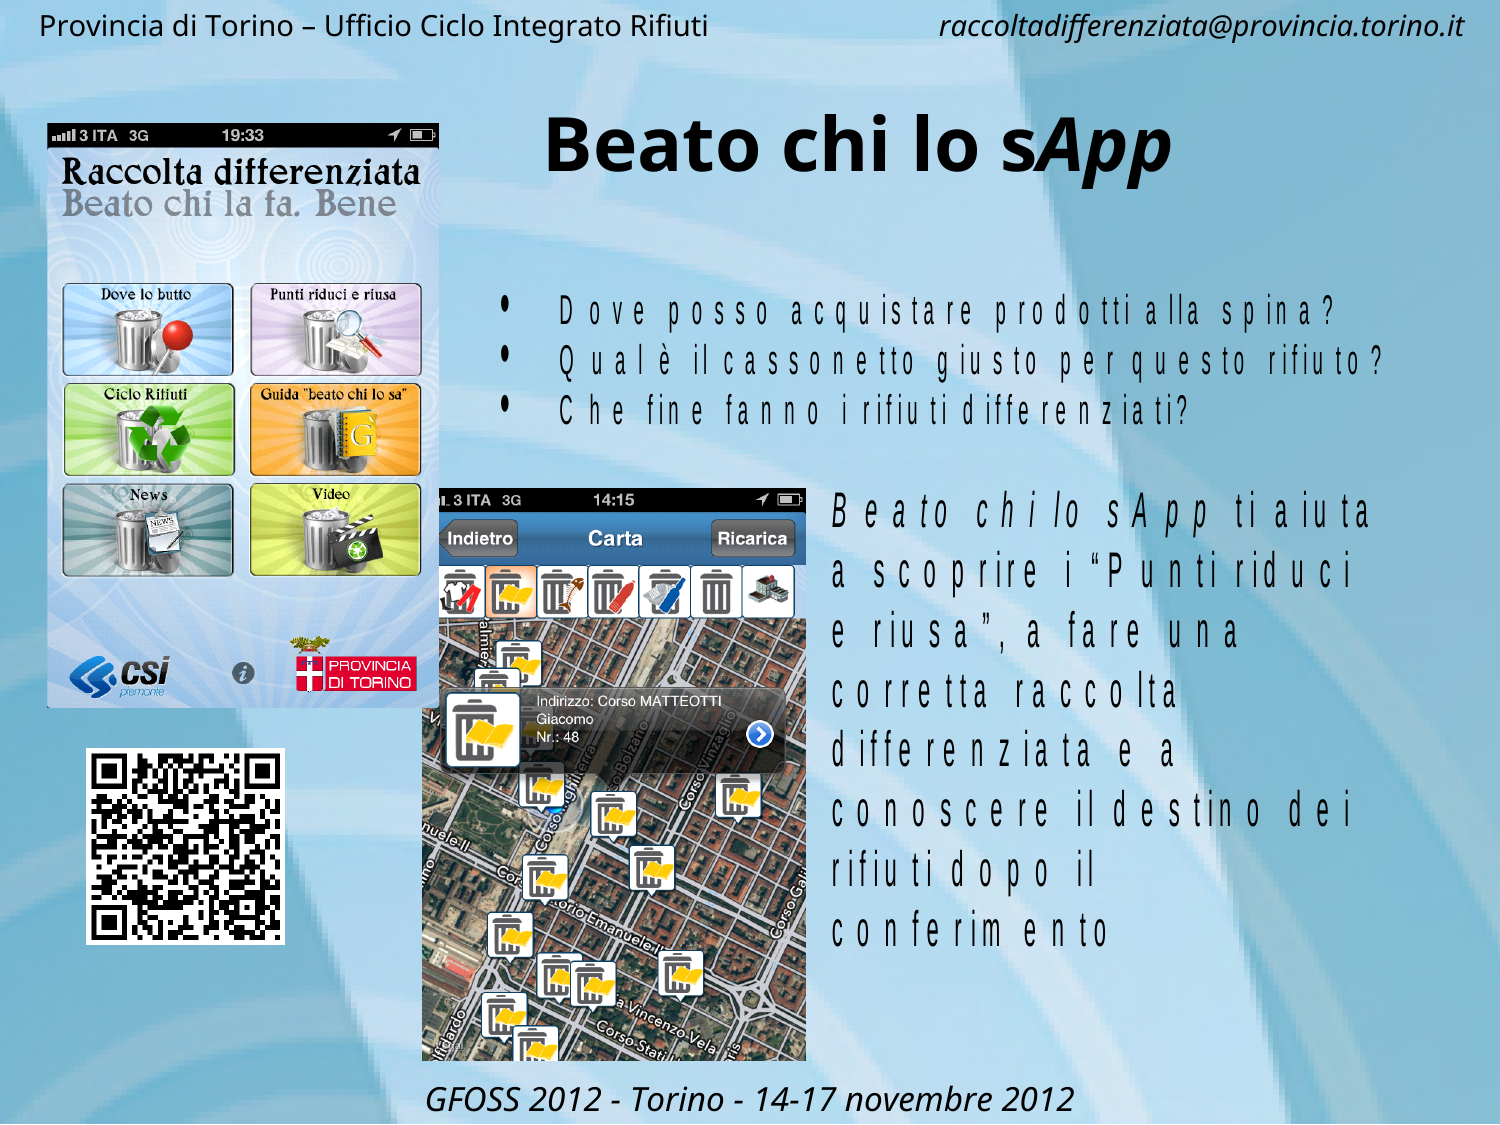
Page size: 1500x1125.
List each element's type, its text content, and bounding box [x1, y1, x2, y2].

picture [47, 123, 1453, 1061]
text_box Beato chi lo sApp [528, 88, 1329, 194]
